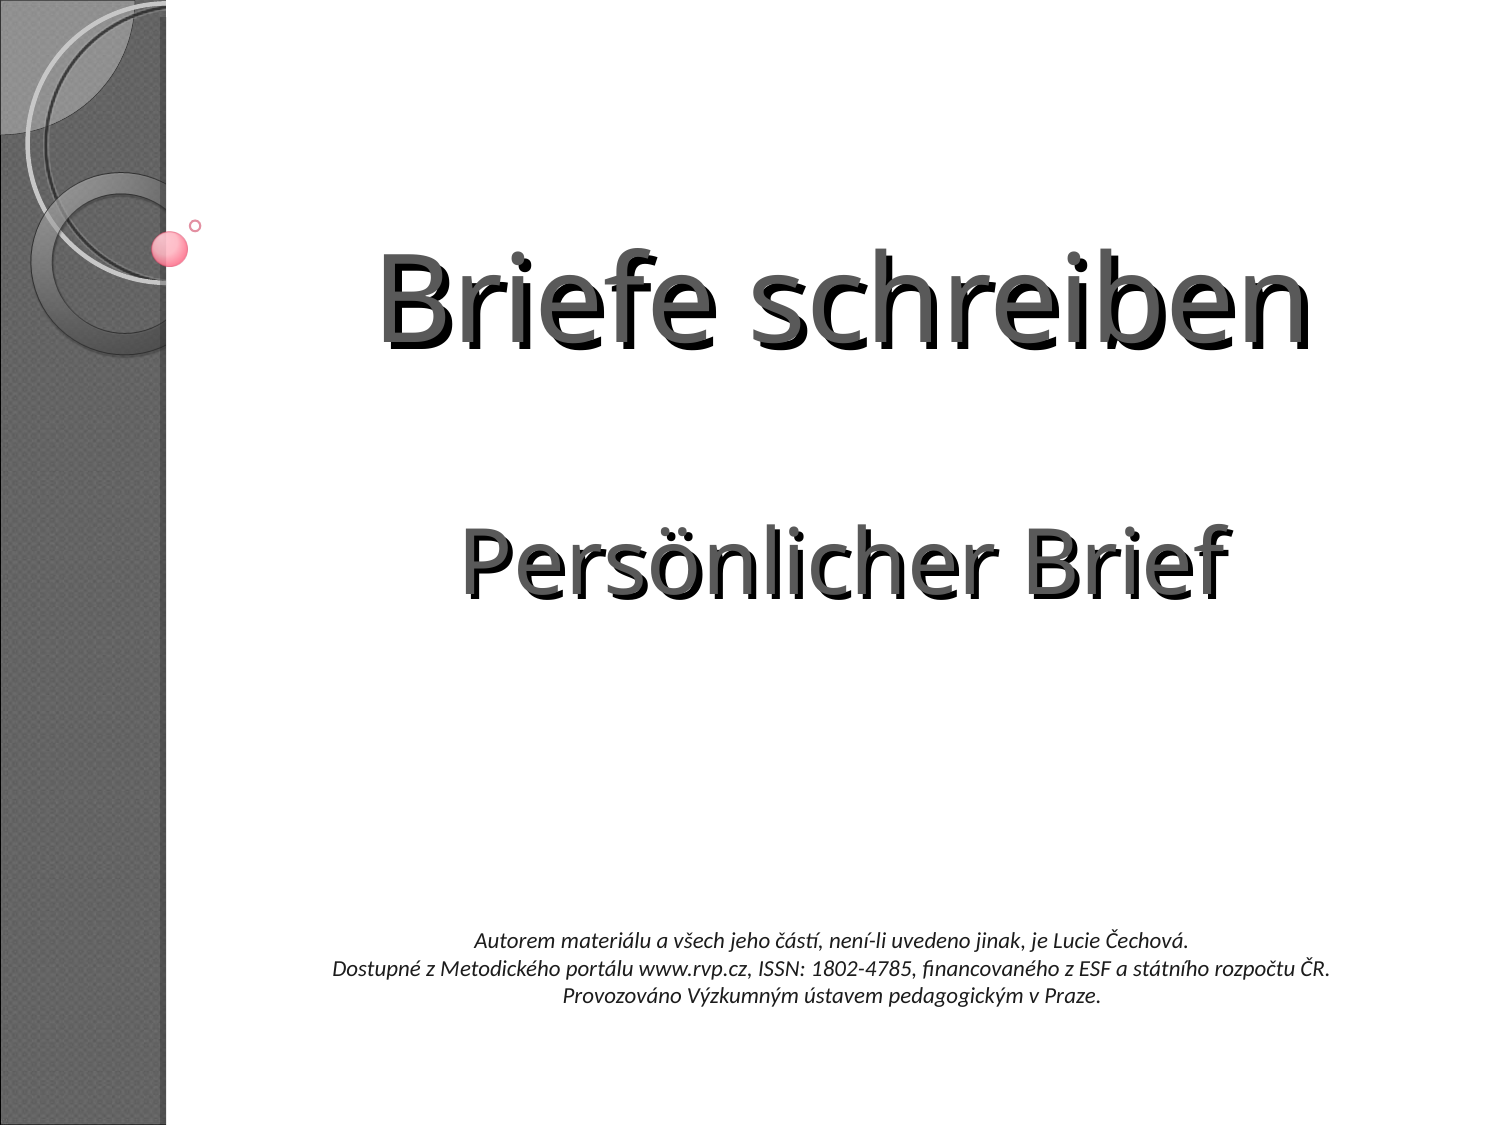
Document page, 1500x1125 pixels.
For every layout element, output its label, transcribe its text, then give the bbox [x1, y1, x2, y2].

title Briefe schreiben Persönlicher Brief [234, 152, 1450, 891]
picture [136, 0, 166, 4]
text_box Autorem materiálu a všech jeho částí, není-li uvedeno jinak, je Lucie Čechová. Dostupné z Metodického portálu www.rvp.cz, ISSN: 1802-4785, financovaného z ESF a státního rozpočtu ČR. Provozováno Výzkumným ústavem pedagogickým v Praze. [222, 925, 1438, 1097]
picture [0, 11, 189, 1125]
